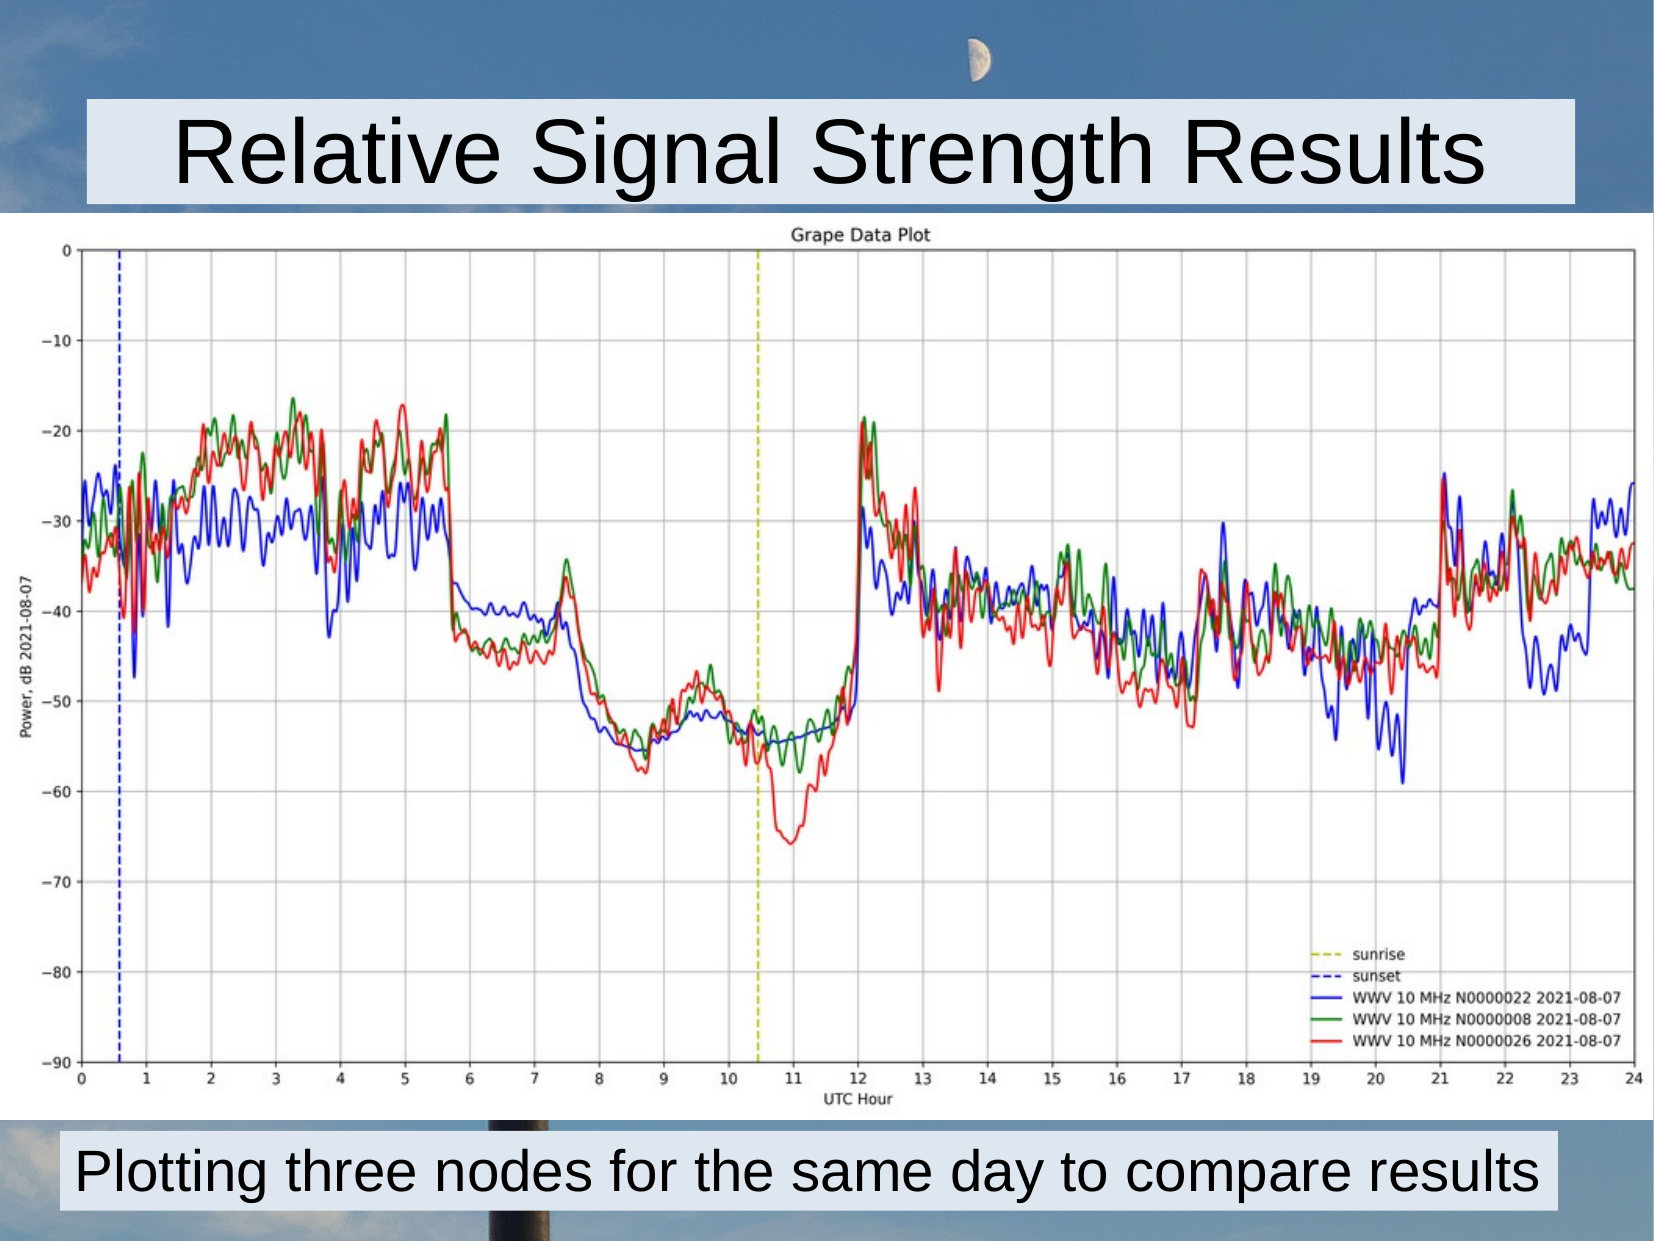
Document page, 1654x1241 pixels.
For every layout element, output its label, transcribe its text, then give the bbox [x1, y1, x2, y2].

text_box Plotting three nodes for the same day to compare results [60, 1130, 1558, 1211]
title Relative Signal Strength Results [86, 99, 1576, 205]
picture [0, 0, 1654, 1241]
